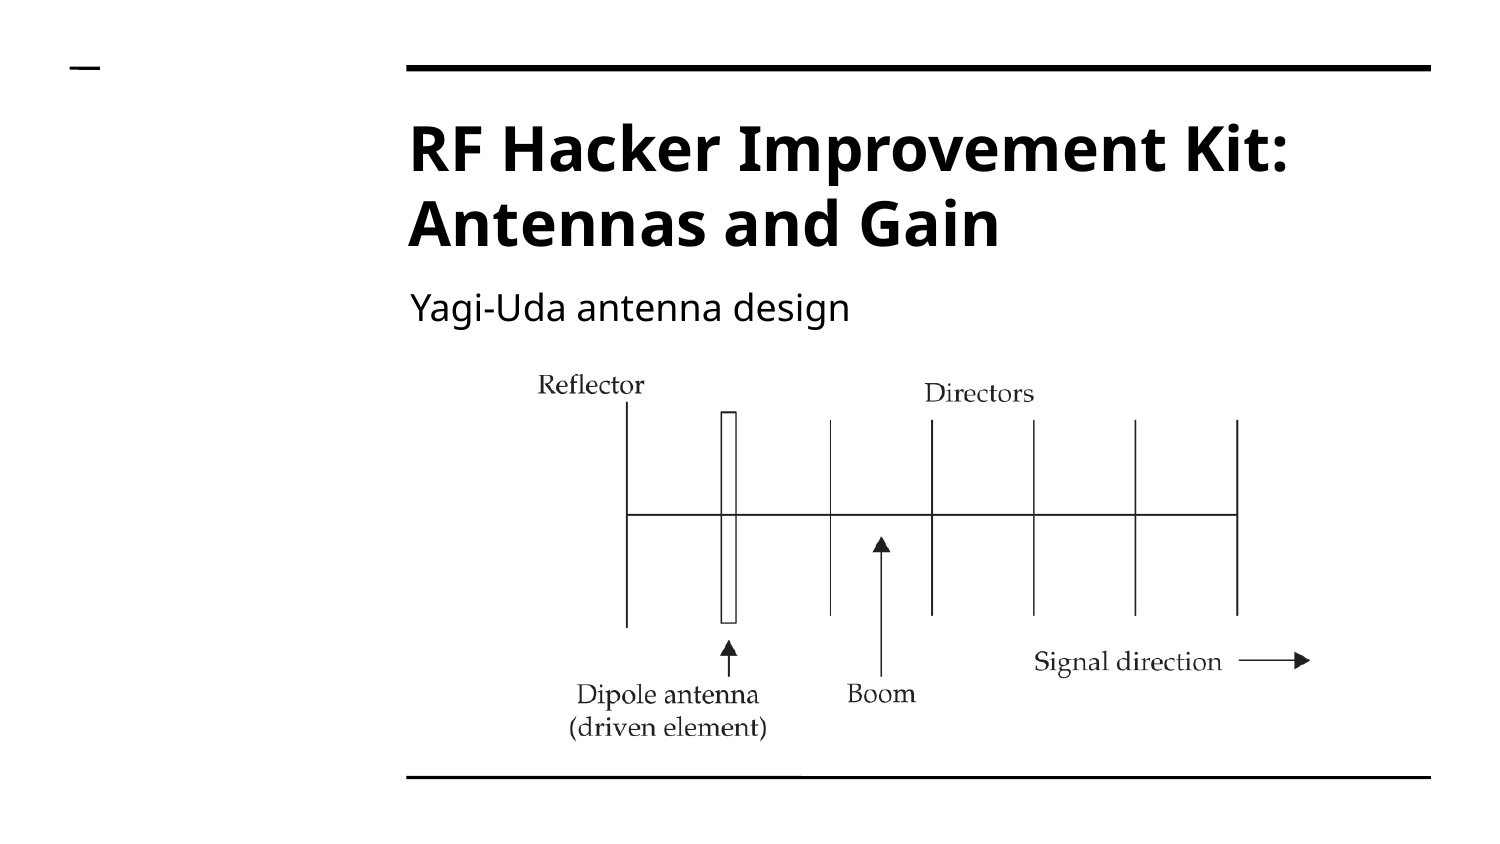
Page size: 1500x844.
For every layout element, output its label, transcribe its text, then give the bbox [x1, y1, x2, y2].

title RF Hacker Improvement Kit: Antennas and Gain [393, 94, 1431, 199]
list Yagi-Uda antenna design [395, 261, 1433, 755]
picture [486, 360, 1339, 756]
